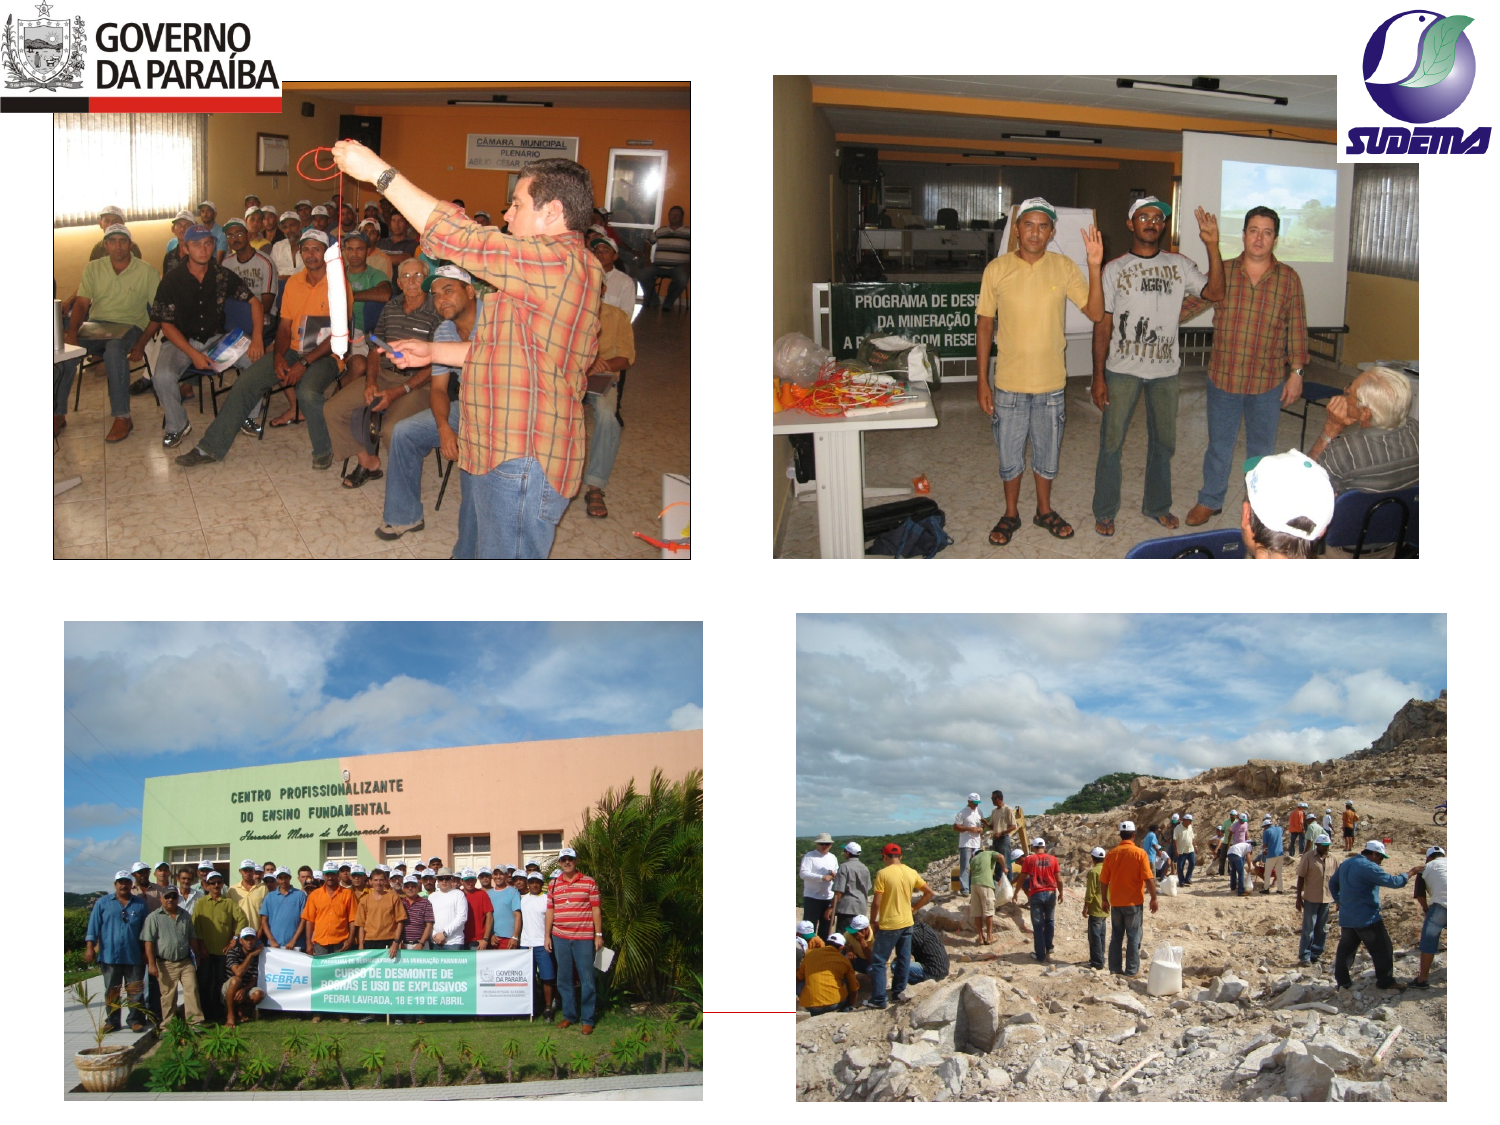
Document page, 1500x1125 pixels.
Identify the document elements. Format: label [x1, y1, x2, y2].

picture [0, 0, 691, 560]
title [282, 50, 1337, 250]
picture [796, 613, 1447, 1102]
picture [773, 0, 1500, 560]
picture [64, 621, 703, 1101]
